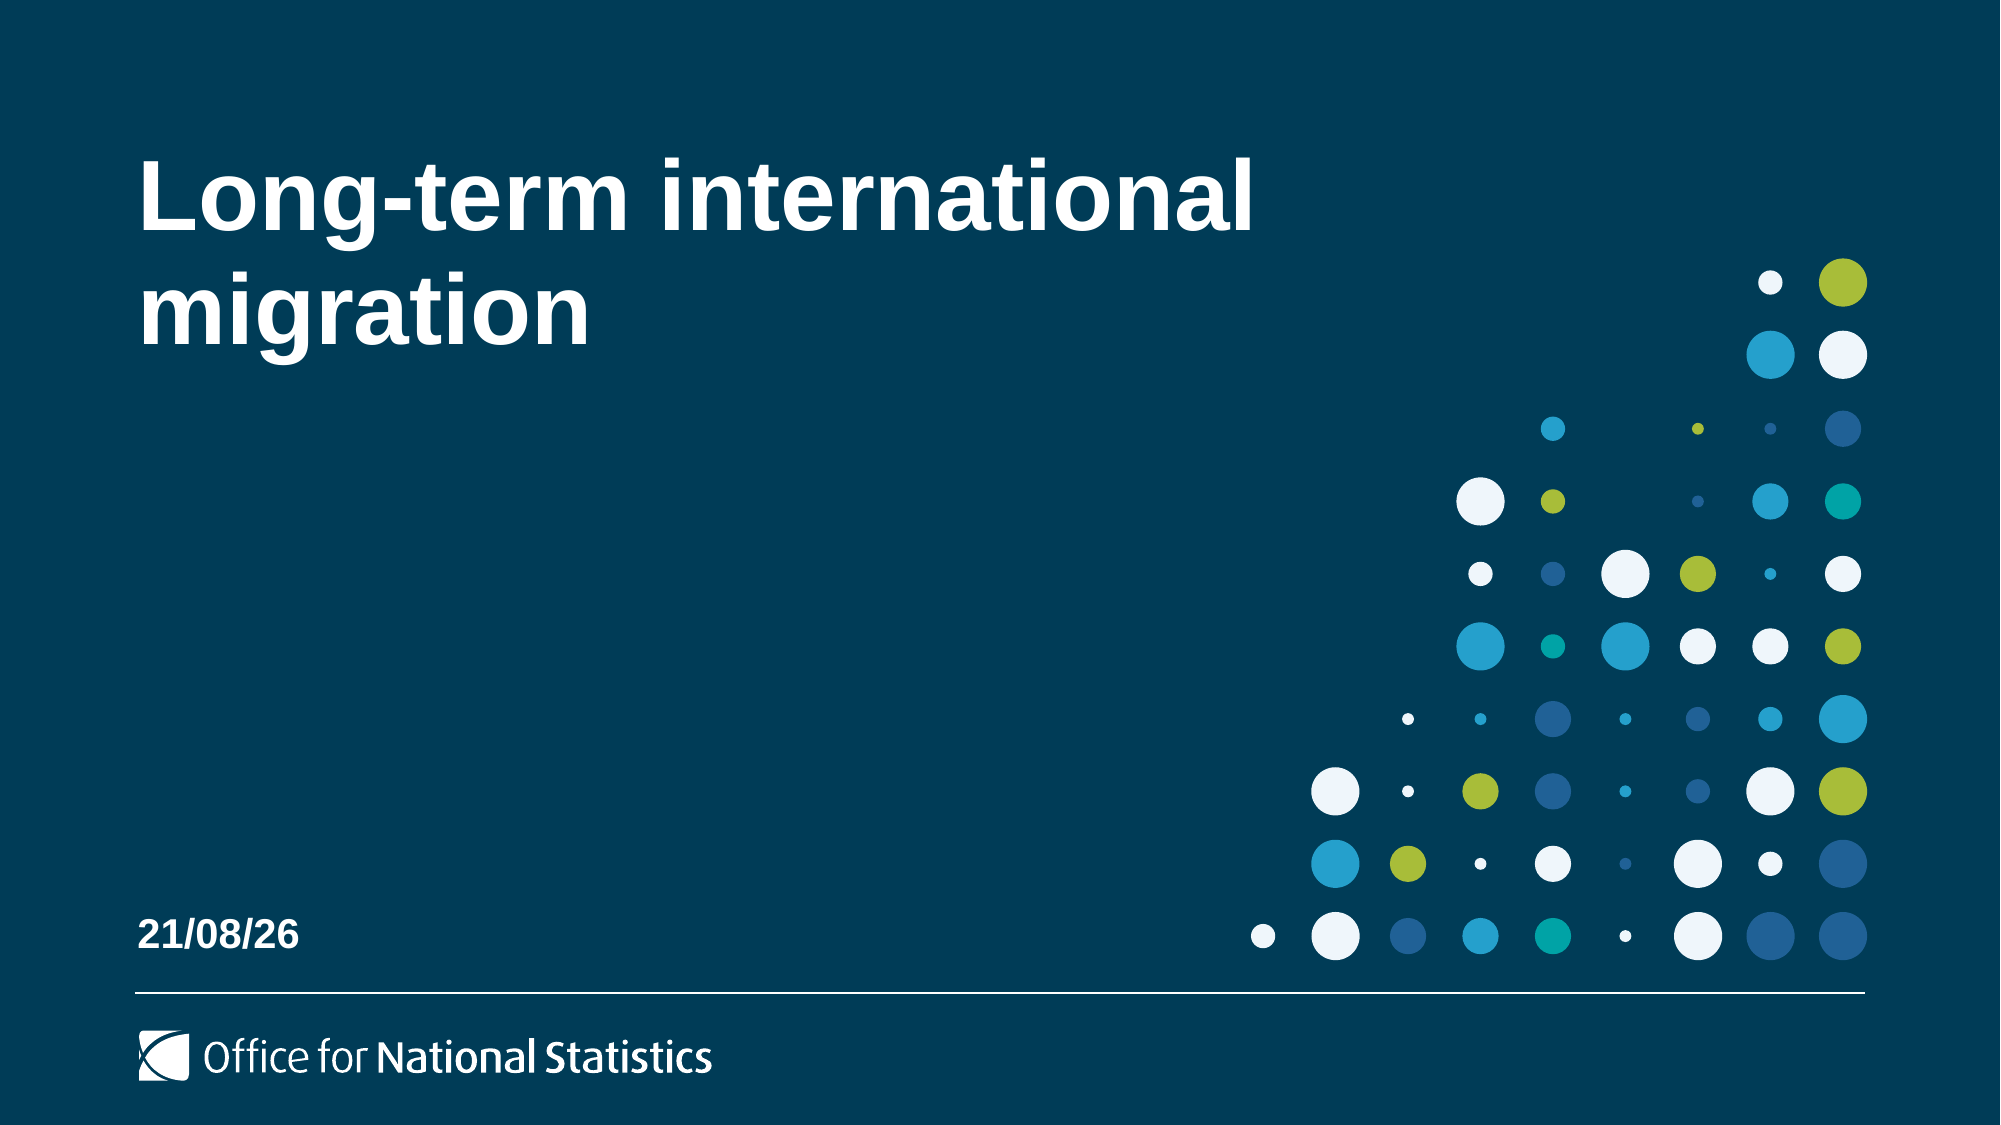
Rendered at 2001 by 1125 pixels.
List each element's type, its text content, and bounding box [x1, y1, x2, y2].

title Long-term international migration [137, 139, 1480, 574]
text_box 09 July 2025 [137, 899, 588, 960]
